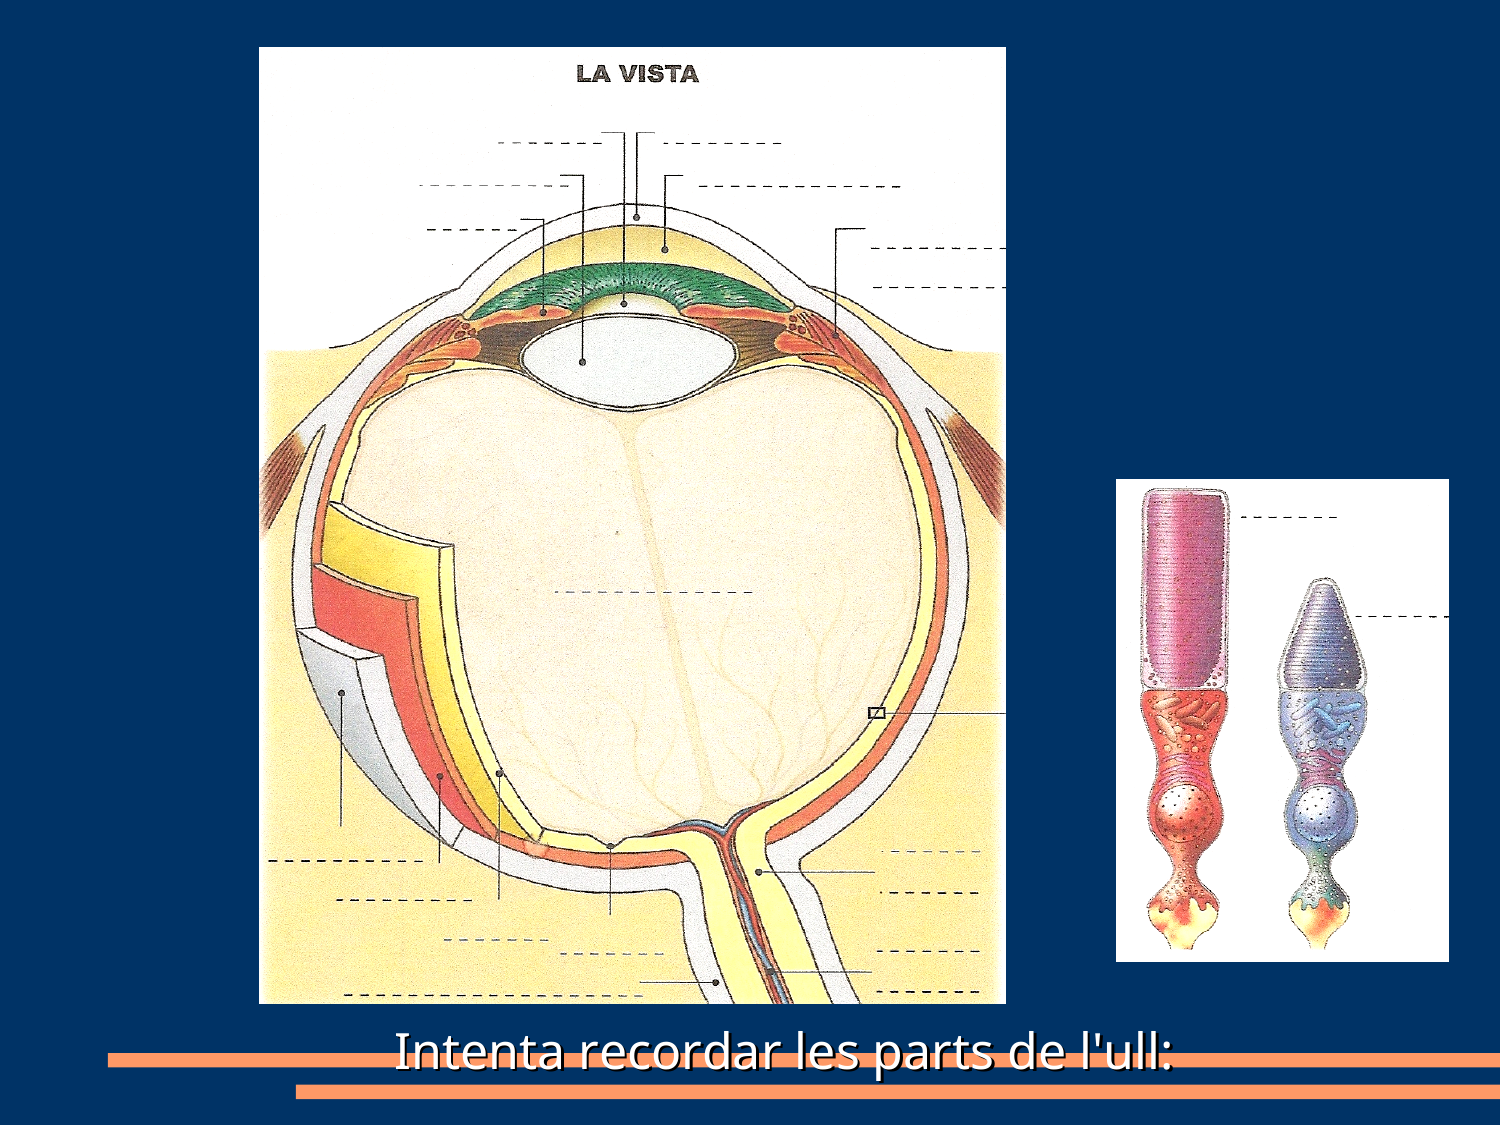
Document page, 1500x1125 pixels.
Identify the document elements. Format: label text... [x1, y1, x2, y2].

text_box Intenta recordar les parts de l'ull: [379, 1011, 1190, 1087]
picture [1116, 479, 1449, 962]
picture [259, 47, 1006, 1004]
